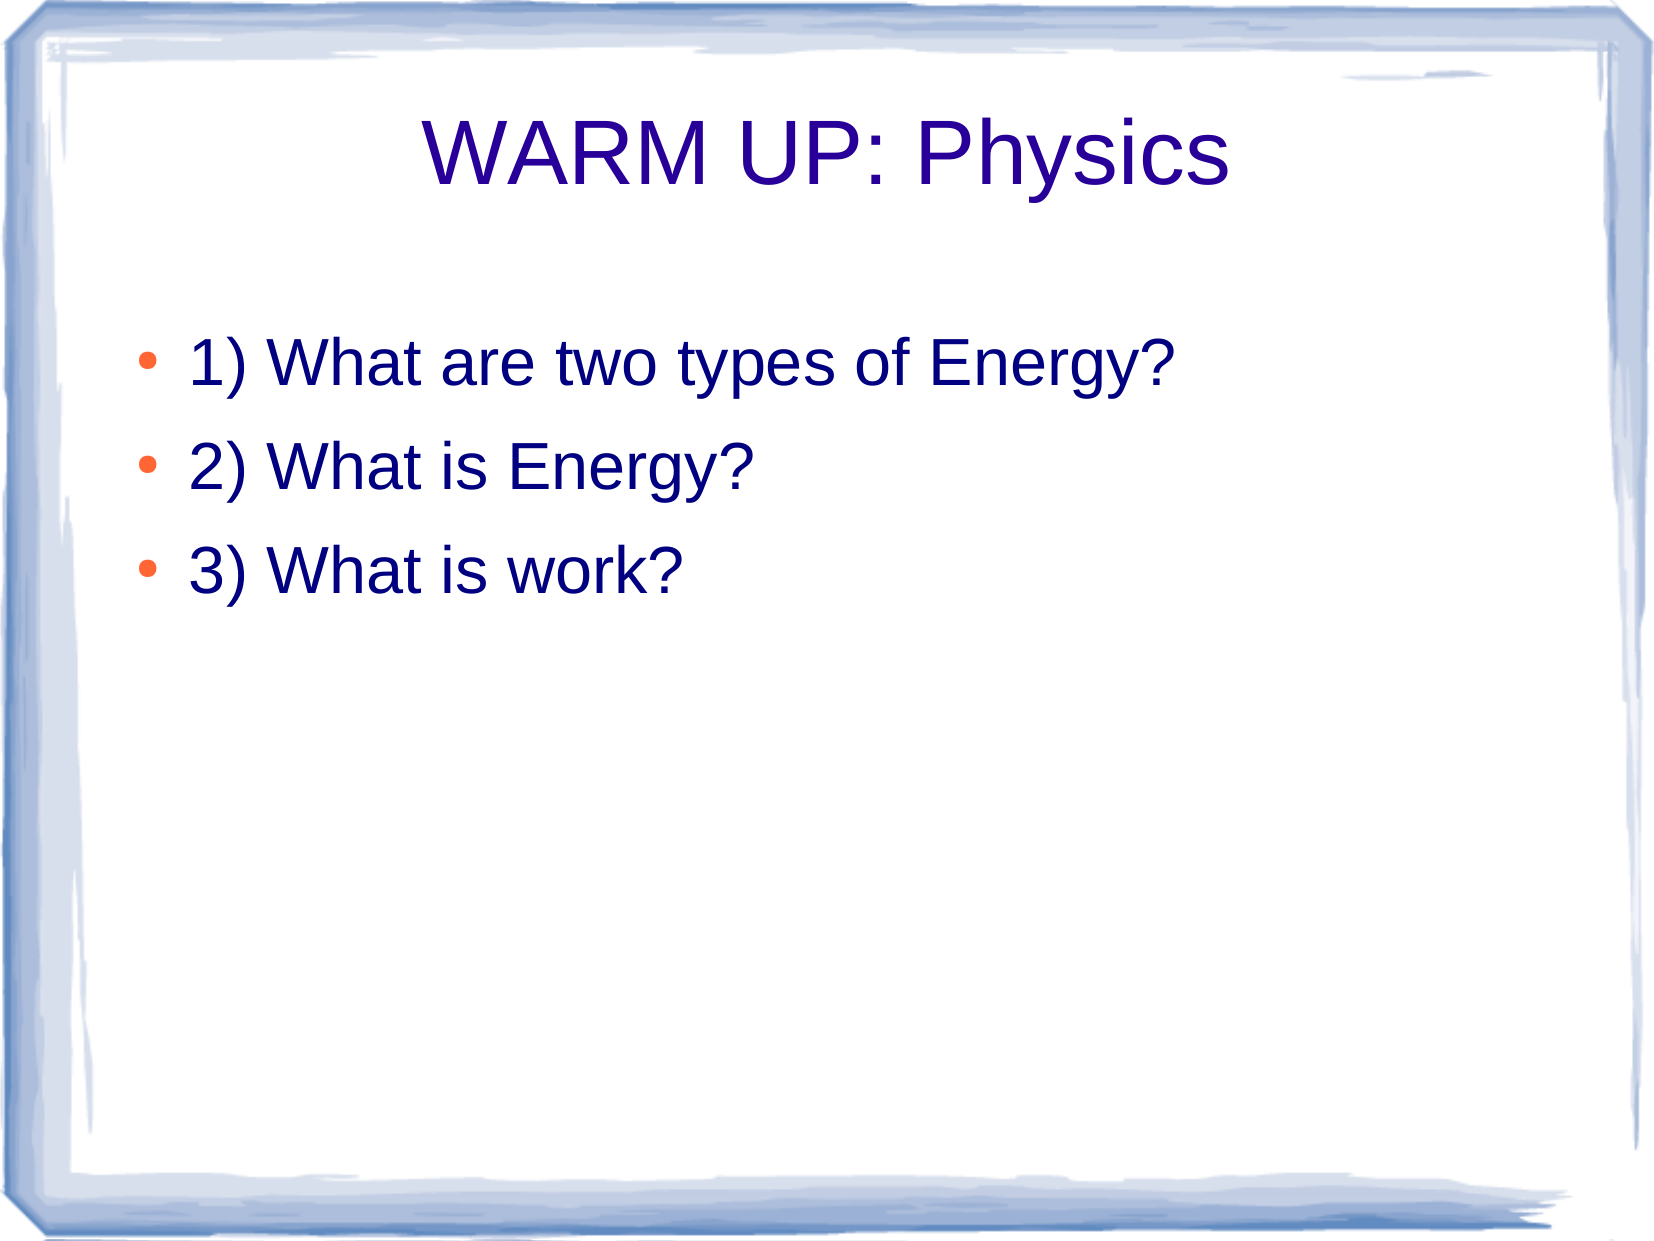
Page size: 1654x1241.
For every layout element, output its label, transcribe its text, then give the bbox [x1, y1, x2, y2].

list 1) What are two types of Energy? 2) What is Energy? 3) What is work? [118, 324, 1571, 990]
title WARM UP: Physics [82, 56, 1571, 250]
picture [0, 0, 1654, 1241]
